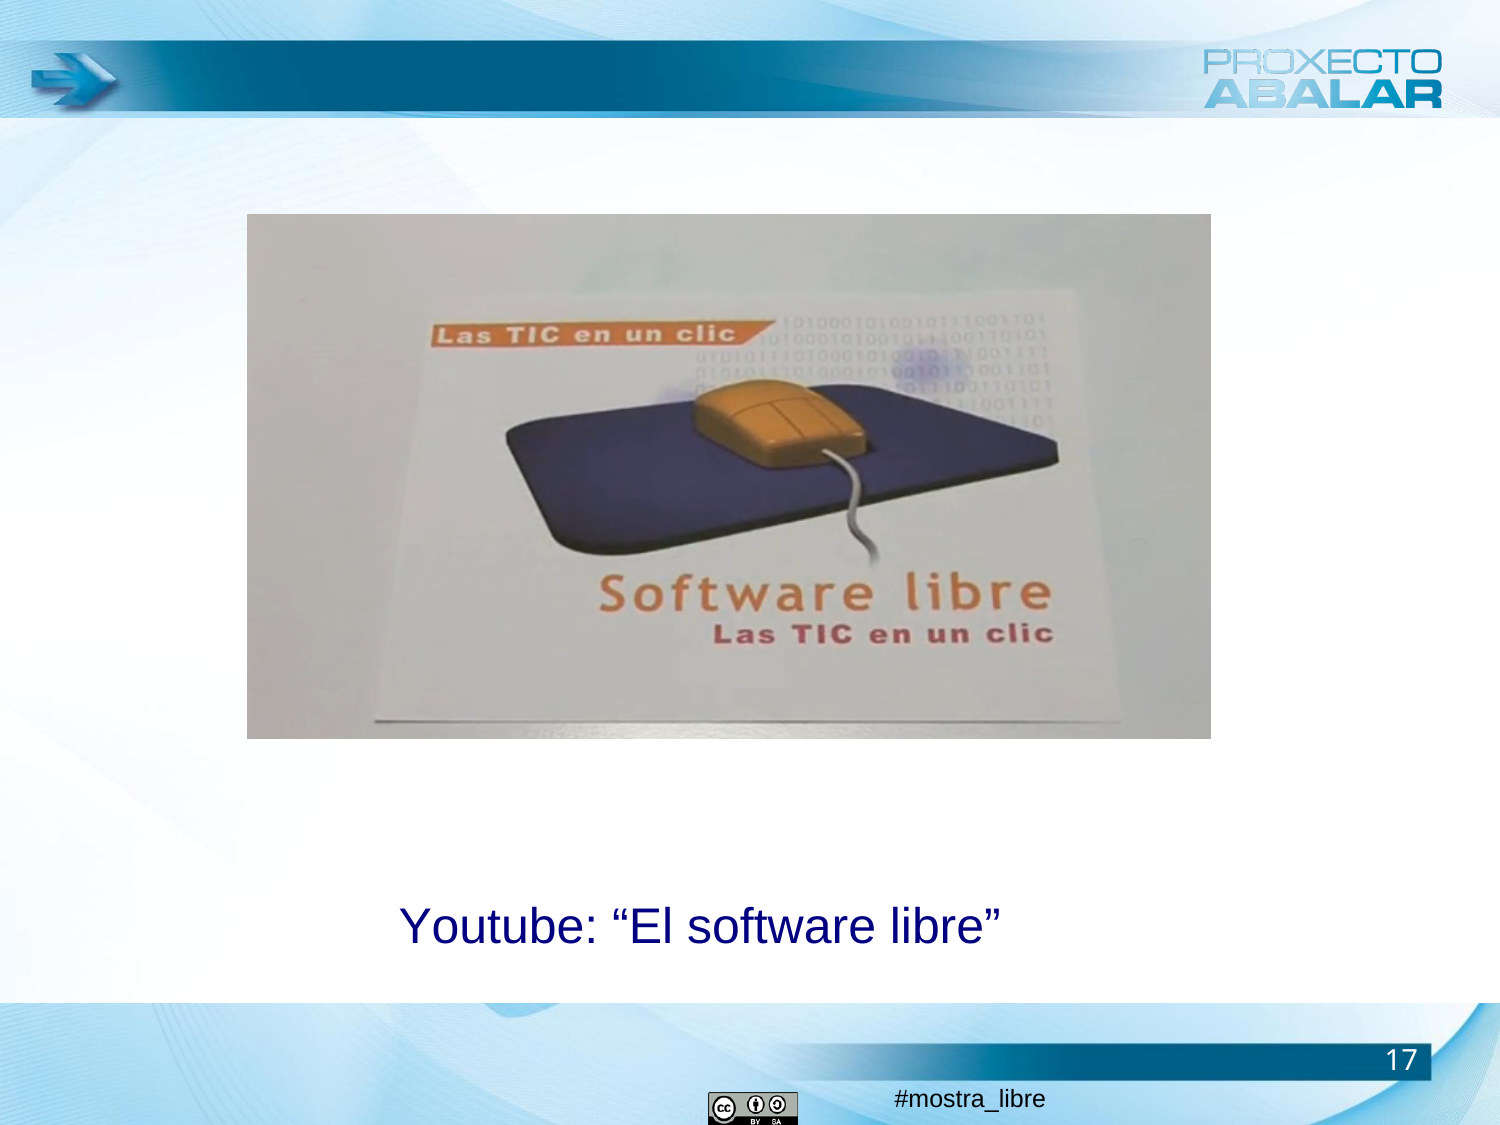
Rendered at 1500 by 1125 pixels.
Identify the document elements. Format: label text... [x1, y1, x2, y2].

picture [0, 0, 1500, 1125]
text_box Youtube: “El software libre” [383, 885, 1017, 961]
text_box <número> [1082, 1031, 1433, 1092]
text_box #mostra_libre [879, 1074, 1062, 1120]
